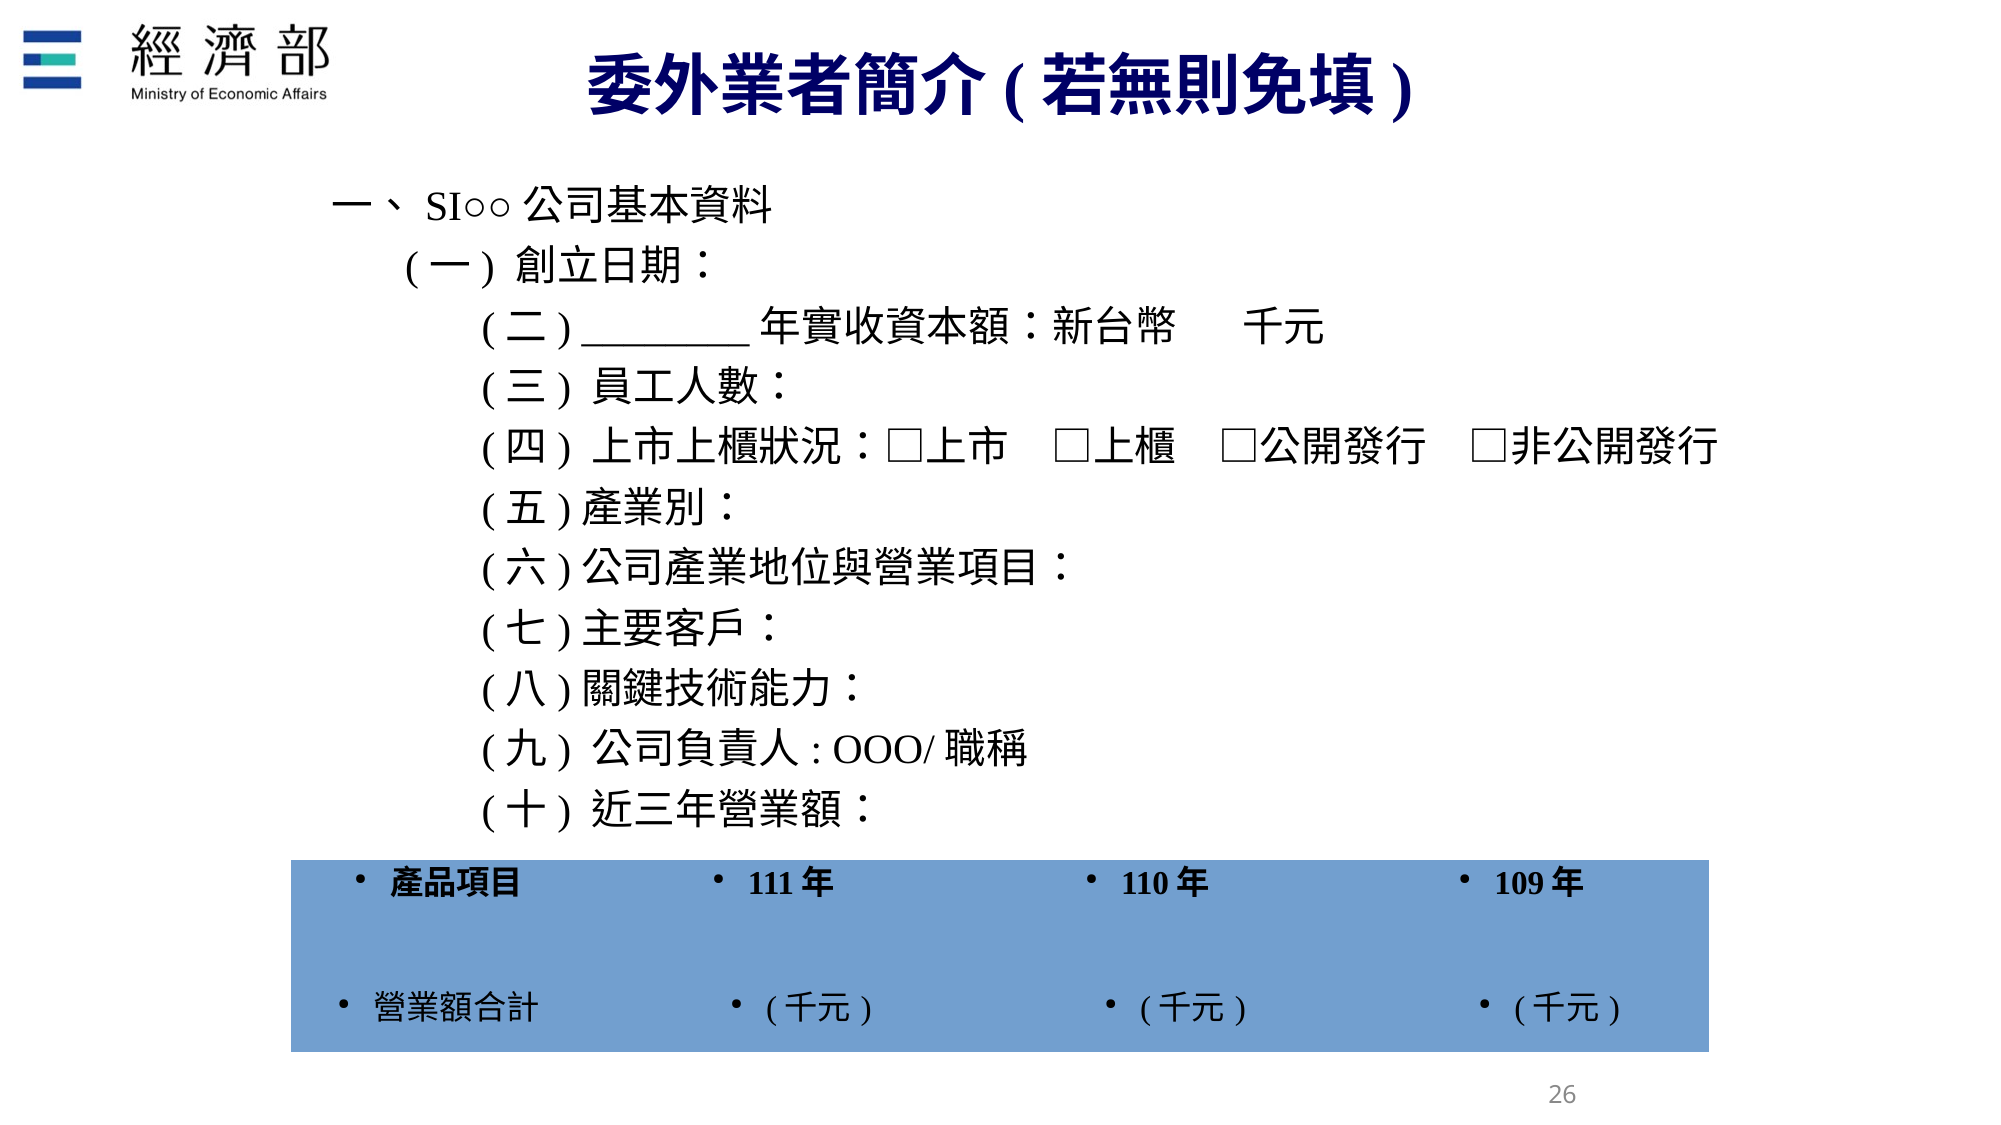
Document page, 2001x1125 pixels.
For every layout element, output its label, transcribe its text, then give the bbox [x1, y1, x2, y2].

table_cell (千元) [1335, 984, 1709, 1052]
table_cell [961, 927, 1335, 984]
table_cell (千元) [587, 984, 961, 1052]
table_cell [1335, 927, 1709, 984]
table_cell (千元) [961, 984, 1335, 1052]
table_header 111年 [587, 860, 961, 927]
table_header 109年 [1335, 860, 1709, 927]
table_cell [587, 927, 961, 984]
table_cell [291, 927, 587, 984]
title 委外業者簡介(若無則免填) [324, 23, 1675, 143]
text_box 一、SI○○公司基本資料 (一) 創立日期： (二) ________年實收資本額：新台幣 千元 (三) 員工人數： (四) 上市上櫃狀況：□上市 □上櫃 □公開發行 □非公開發行 (五)產業別： (六)公司產業地位與營業項目： (七)主要客戶： (八)關鍵技術能力： (九) 公司負責人: OOO/職稱 (十) 近三年營業額： [316, 160, 1581, 842]
table_header 110年 [961, 860, 1335, 927]
table_cell 營業額合計 [291, 984, 587, 1052]
text_box 25 [1533, 1065, 2000, 1125]
table_header 產品項目 [291, 860, 587, 927]
